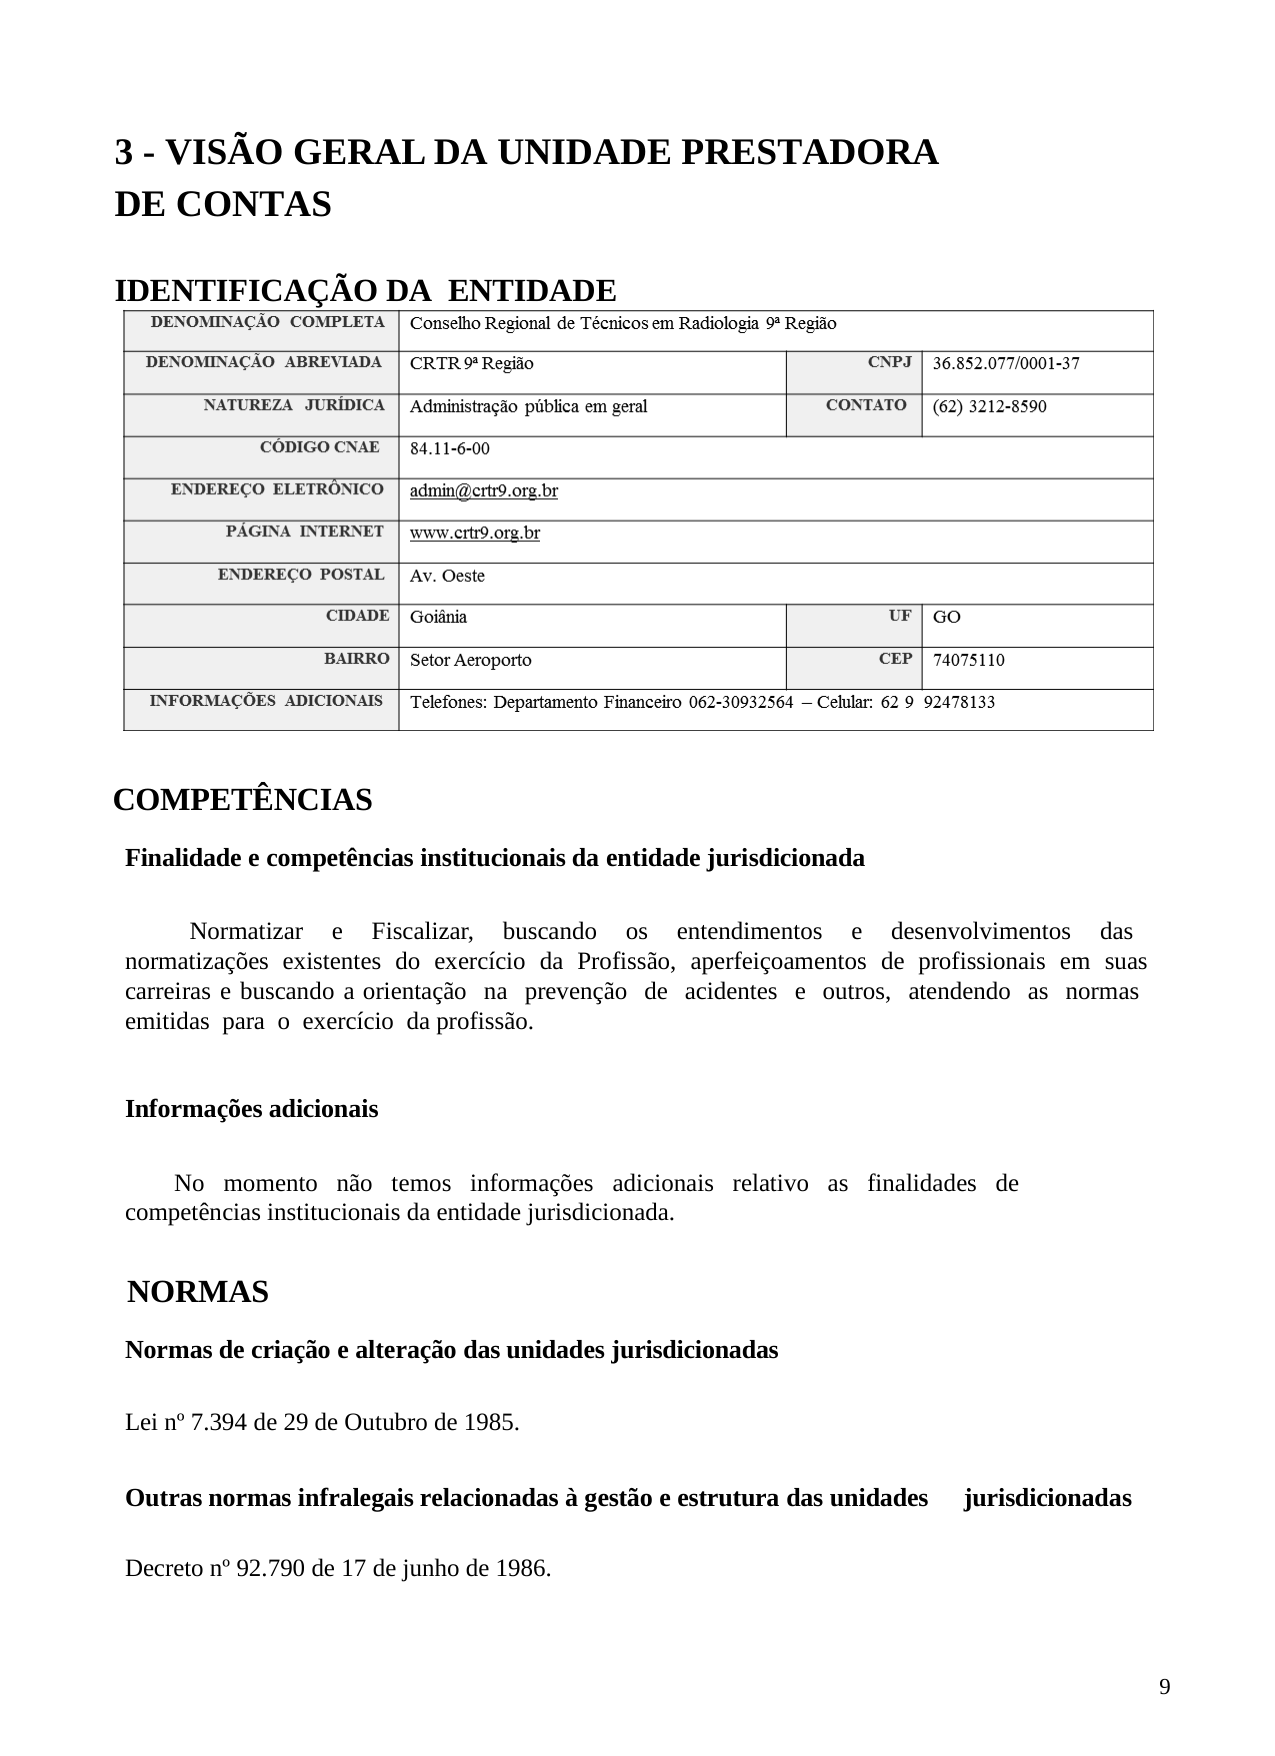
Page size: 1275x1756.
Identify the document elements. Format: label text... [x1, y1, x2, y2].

picture [123, 305, 1154, 732]
text_box 8 [1143, 1671, 1176, 1705]
text_box COMPETÊNCIAS Finalidade e competências institucionais da entidade jurisdicionada Normatizar e Fiscalizar, buscando os entendimentos e desenvolvimentos das normatizações existentes do exercício da Profissão, aperfeiçoamentos de profissionais em suas carreiras e buscando a orientação na prevenção de acidentes e outros, atendendo as normas emitidas para o exercício da profissão. Informações adicionais No momento não temos informações adicionais relativo as finalidades de competências institucionais da entidade jurisdicionada. NORMAS Normas de criação e alteração das unidades jurisdicionadas Lei nº 7.394 de 29 de Outubro de 1985. [112, 778, 1158, 1426]
text_box Decreto nº 92.790 de 17 de junho de 1986. [122, 1551, 555, 1582]
text_box 3 - VISÃO GERAL DA UNIDADE PRESTADORA DE CONTAS IDENTIFICAÇÃO DA ENTIDADE [112, 120, 944, 296]
text_box Outras normas infralegais relacionadas à gestão e estrutura das unidades [122, 1480, 941, 1511]
text_box jurisdicionadas [961, 1480, 1138, 1511]
